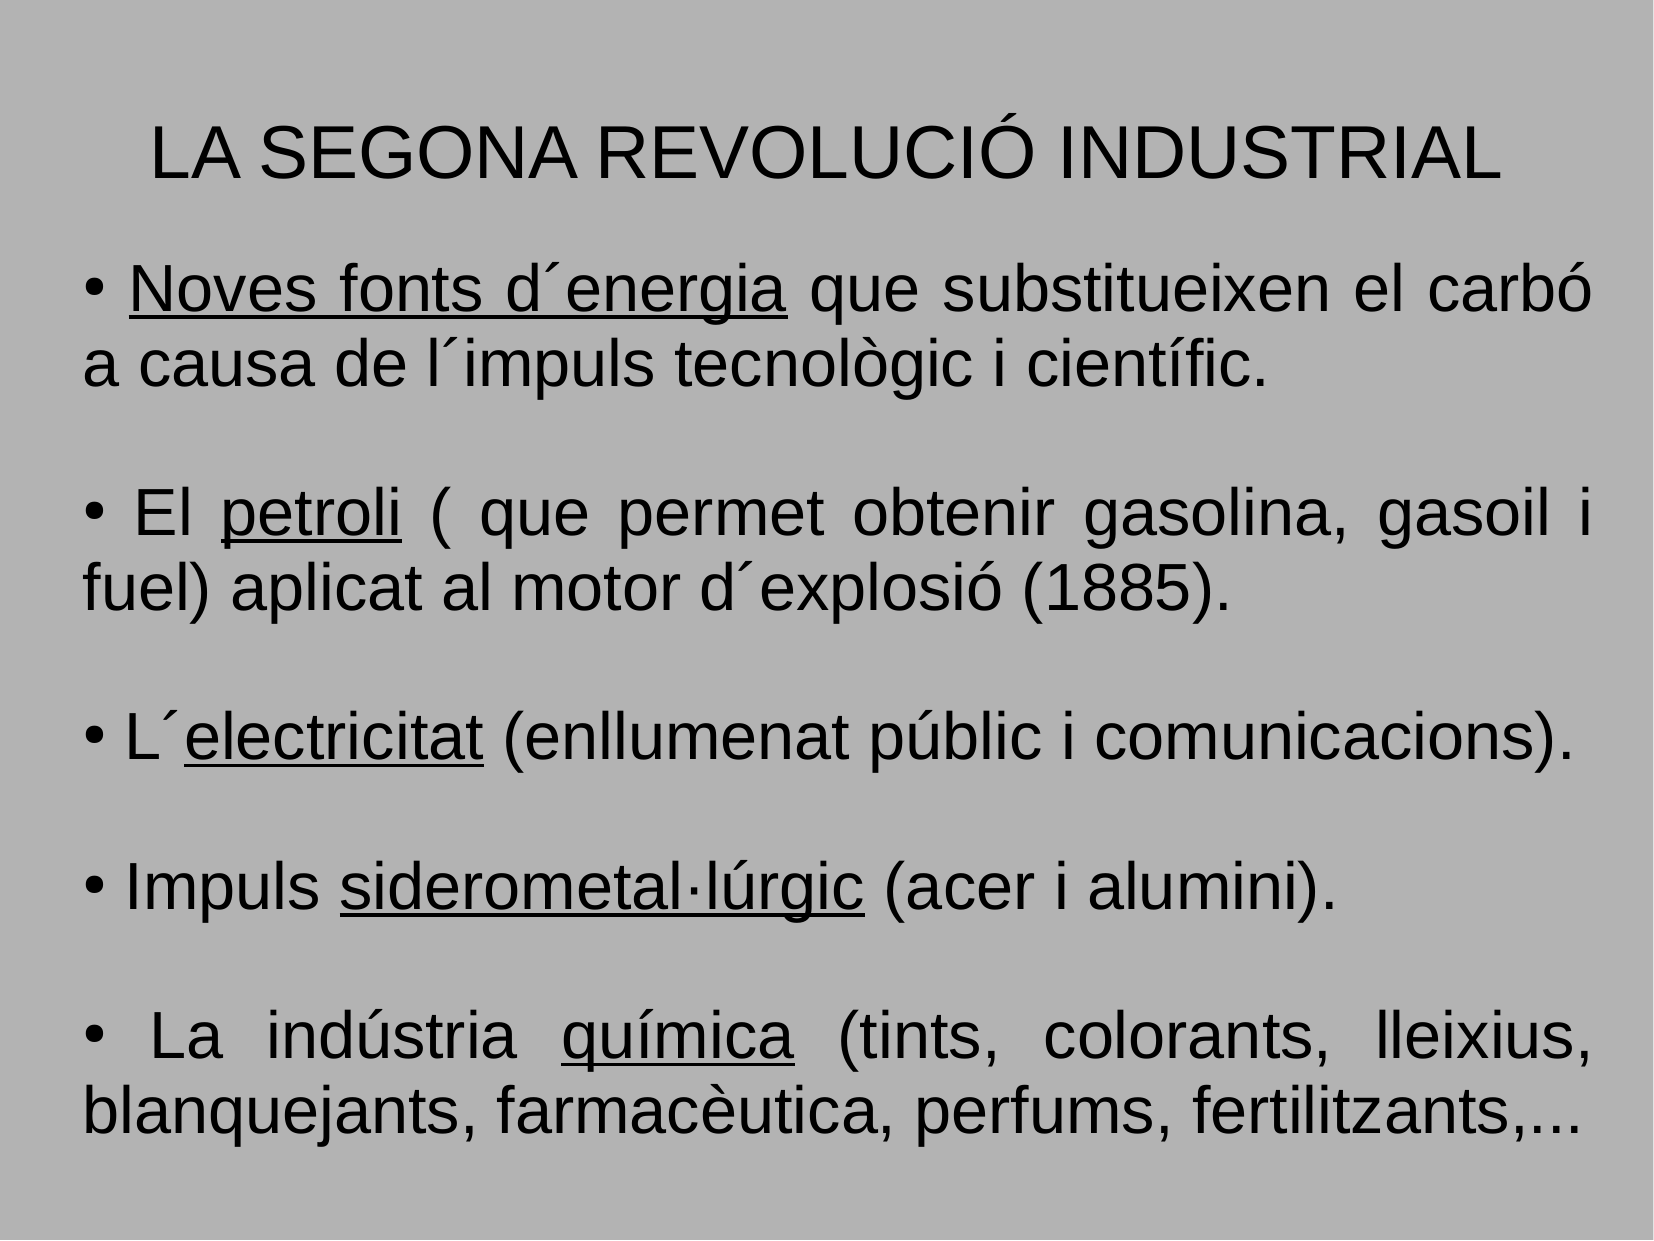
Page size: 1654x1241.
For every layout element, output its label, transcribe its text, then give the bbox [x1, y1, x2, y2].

subtitle Noves fonts d´energia que substitueixen el carbó a causa de l´impuls tecnològic i científic. El petroli ( que permet obtenir gasolina, gasoil i fuel) aplicat al motor d´explosió (1885). L´electricitat (enllumenat públic i comunicacions). Impuls siderometal·lúrgic (acer i alumini). La indústria química (tints, colorants, lleixius, blanquejants, farmacèutica, perfums, fertilitzants,... [82, 250, 1595, 1149]
title LA SEGONA REVOLUCIÓ INDUSTRIAL [82, 56, 1571, 250]
